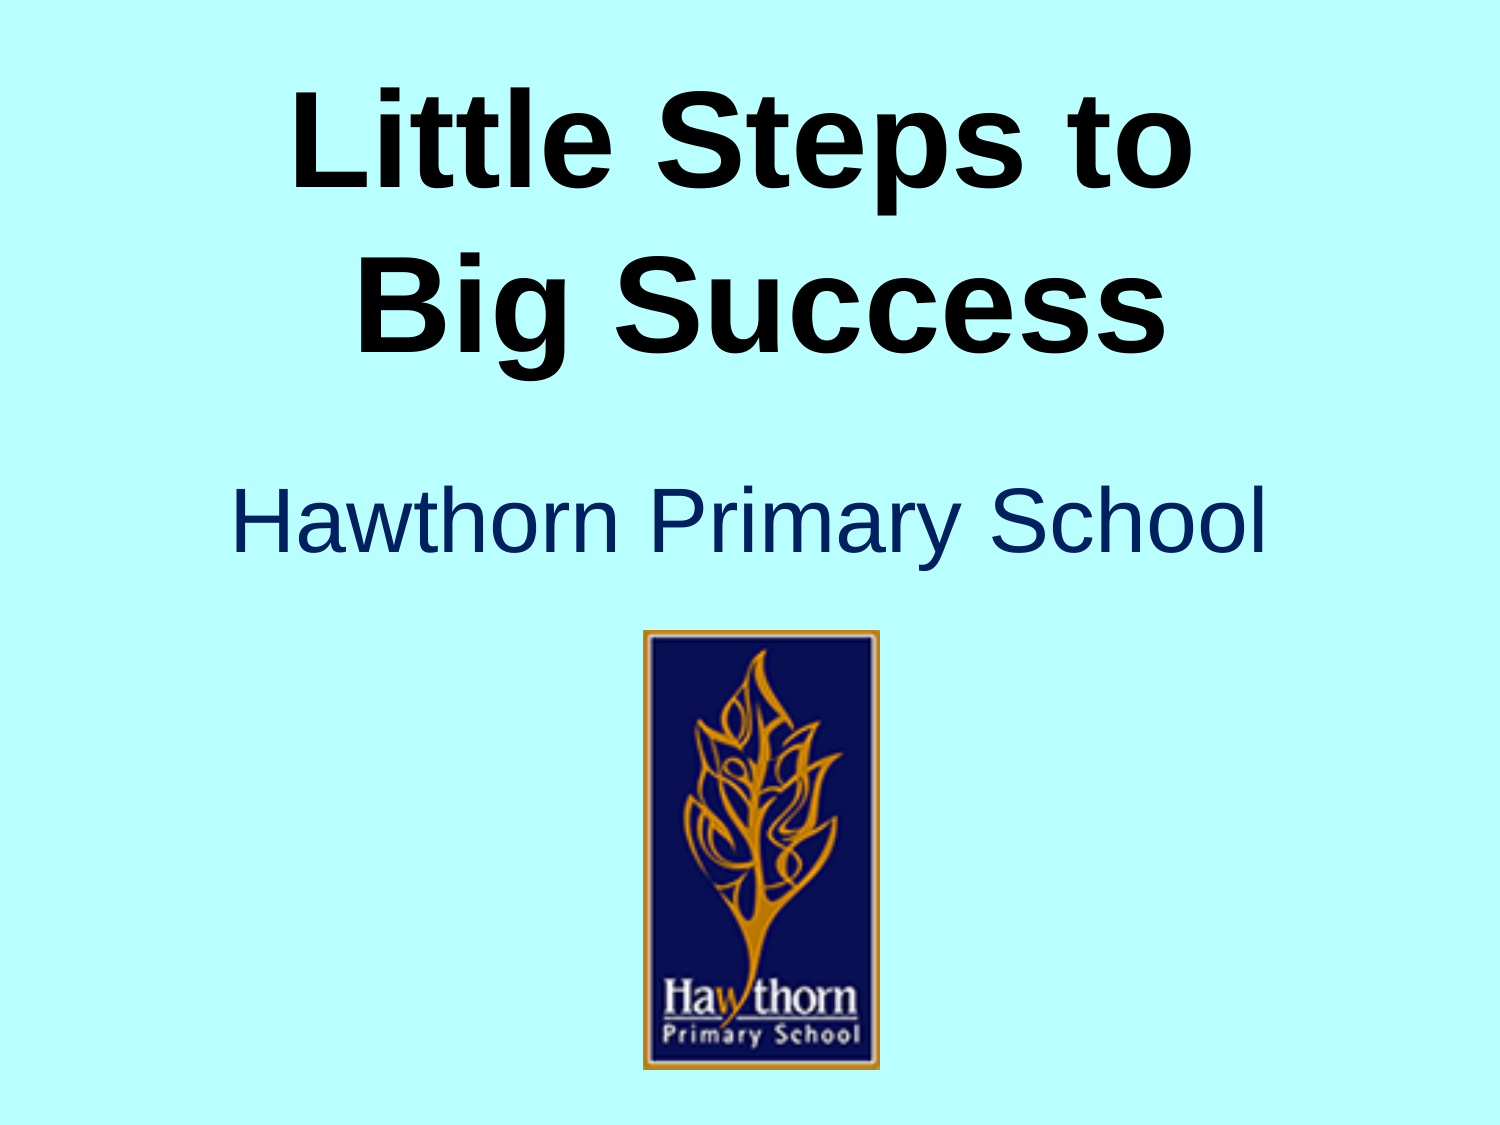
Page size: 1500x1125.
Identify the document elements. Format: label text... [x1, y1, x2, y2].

picture [643, 630, 880, 1070]
subtitle Hawthorn Primary School [157, 453, 1343, 601]
title Little Steps to Big Success [124, 42, 1400, 362]
